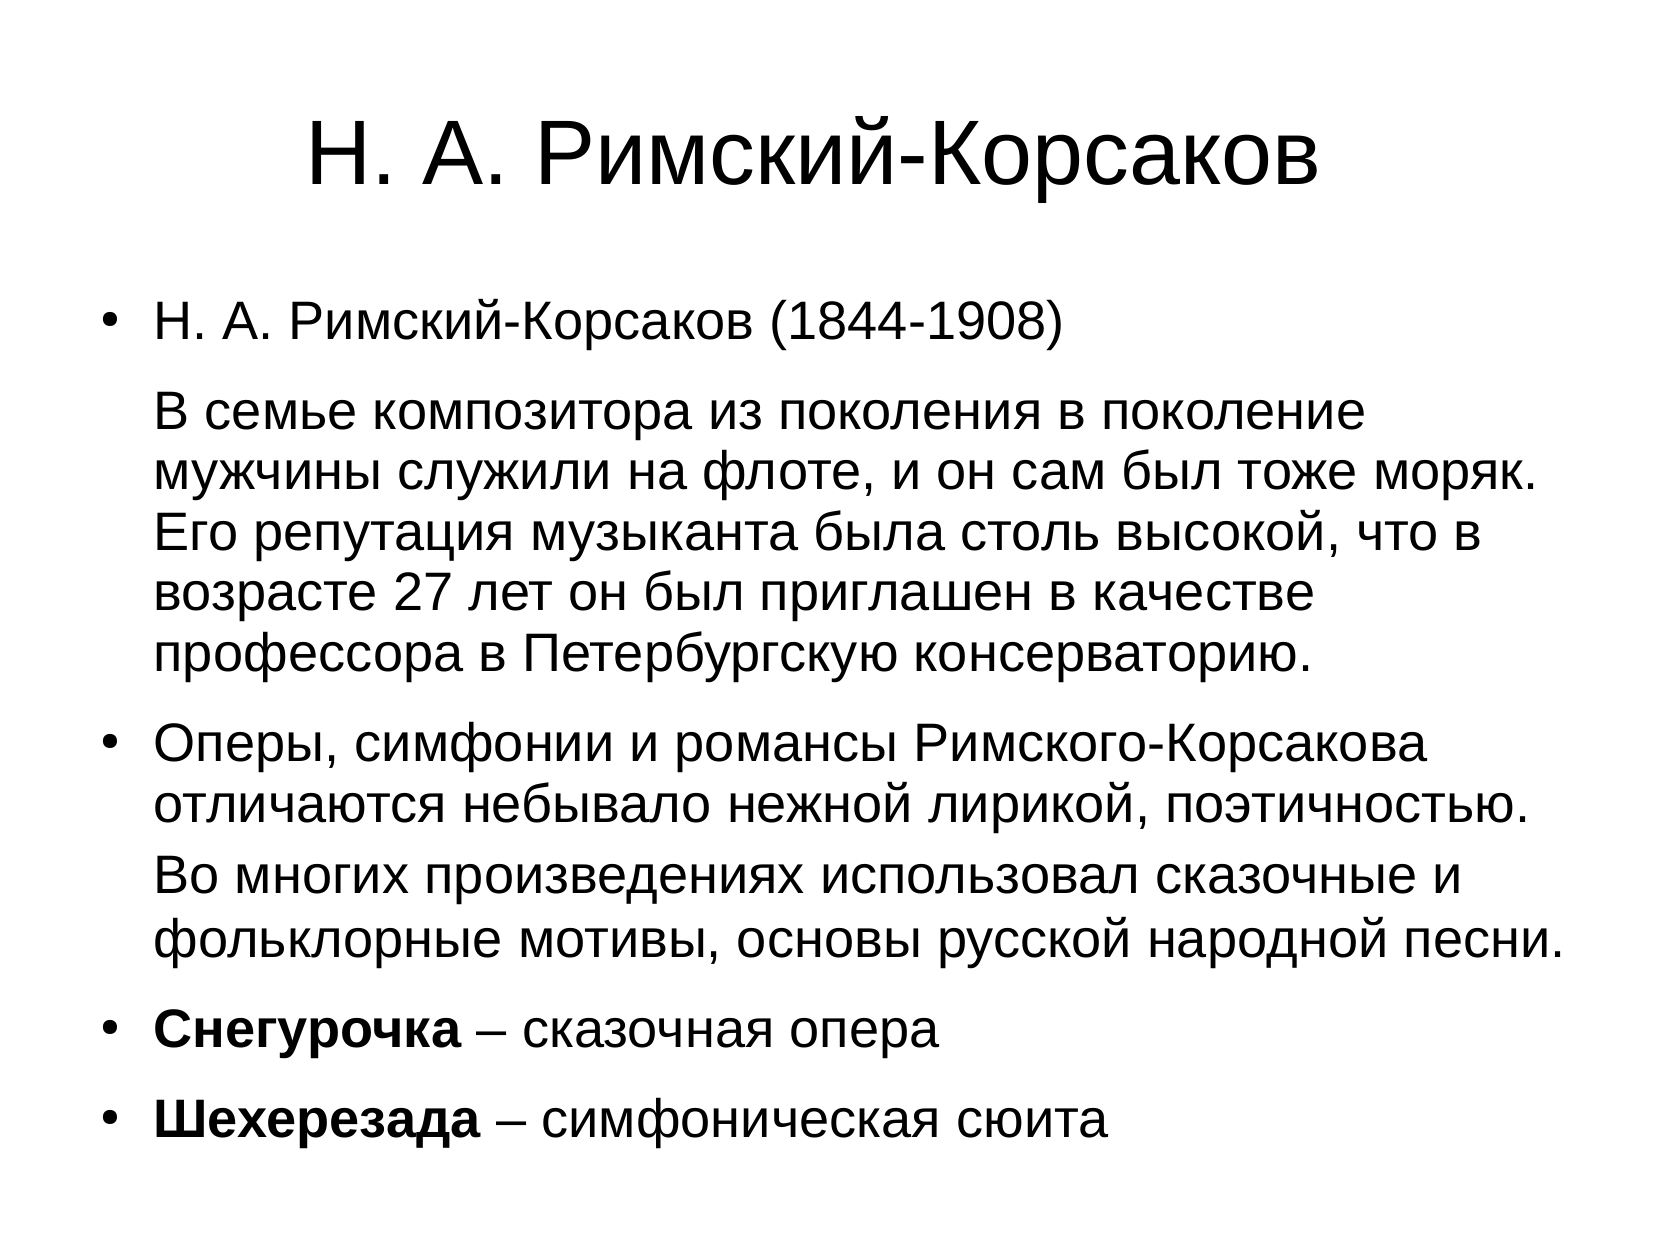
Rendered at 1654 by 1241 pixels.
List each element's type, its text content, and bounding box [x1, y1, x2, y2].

title H. А. Римский-Корсаков [82, 49, 1571, 257]
list H. А. Римский-Корсаков (1844-1908) В семье композитора из поколения в поколение мужчины служили на флоте, и он сам был тоже моряк. Его репутация музыканта была столь высокой, что в возрасте 27 лет он был приглашен в качестве профессора в Петербургскую консерваторию. Оперы, симфонии и романсы Римского-Корсакова отличаются небывало нежной лирикой, поэтичностью. Во многих произведениях использовал сказочные и фольклорные мотивы, основы русской народной песни. Снегурочка – сказочная опера Шехерезада – симфоническая сюита [82, 290, 1571, 1241]
